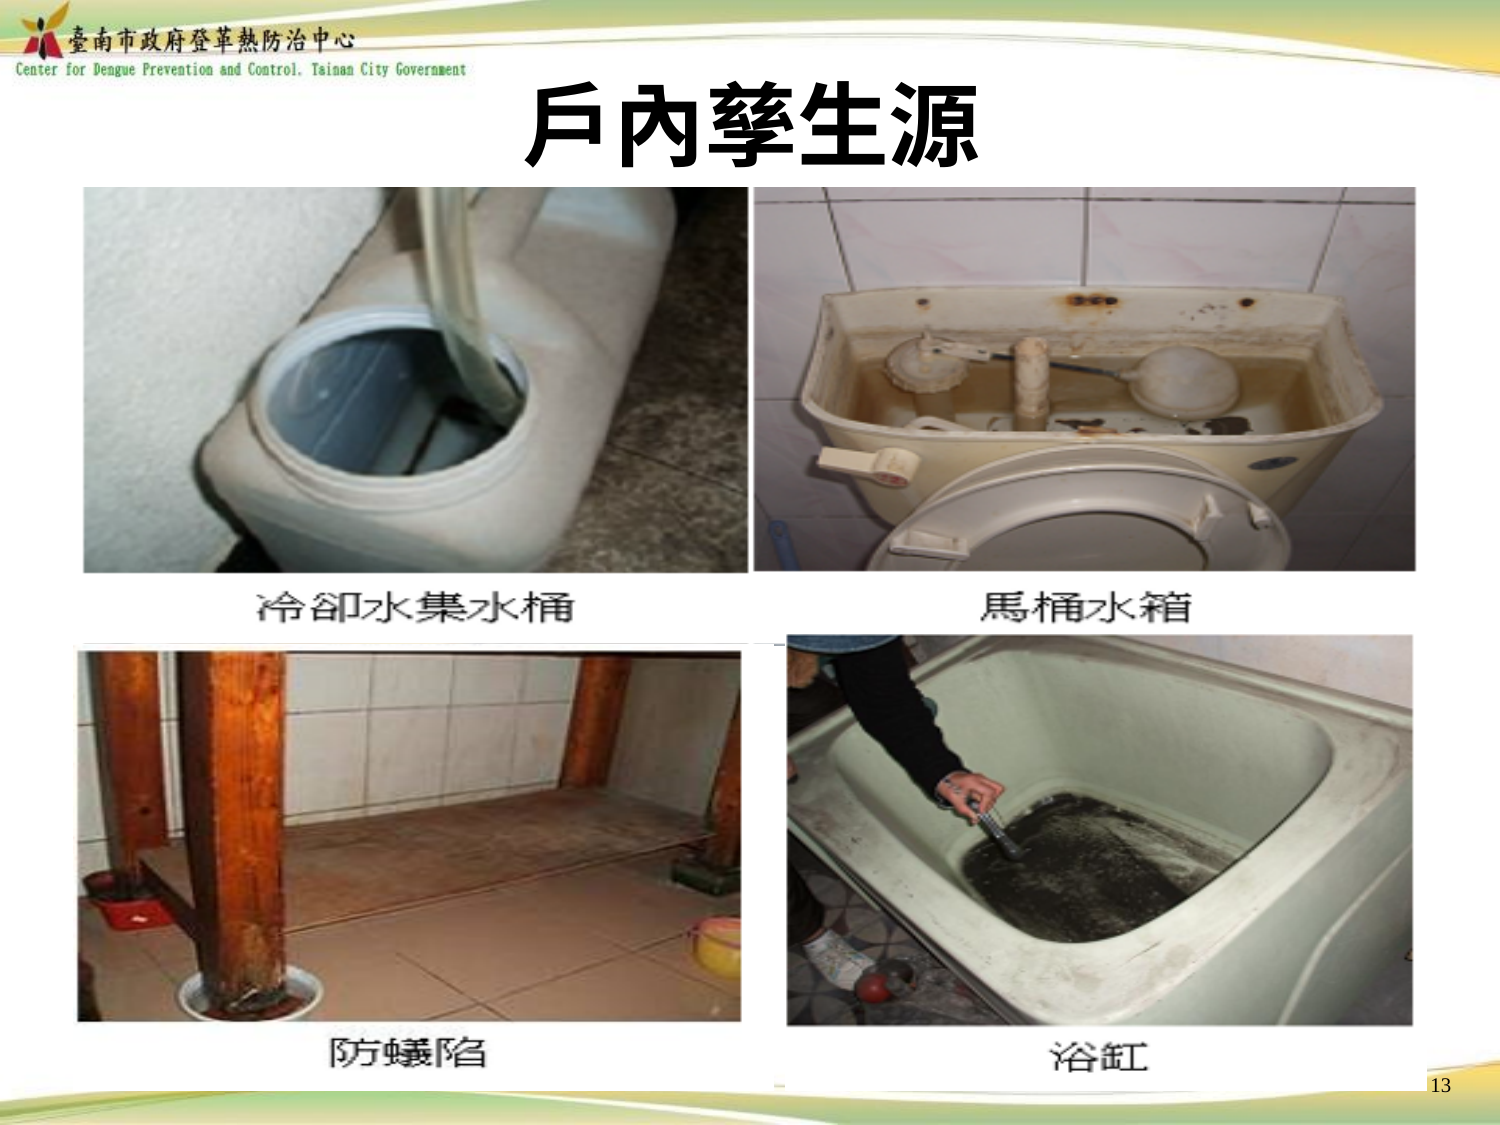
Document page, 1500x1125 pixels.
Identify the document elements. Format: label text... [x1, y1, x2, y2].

title 戶內孳生源 [76, 57, 1427, 187]
picture [0, 0, 1500, 1125]
text_box <編號> [1116, 1063, 1467, 1111]
